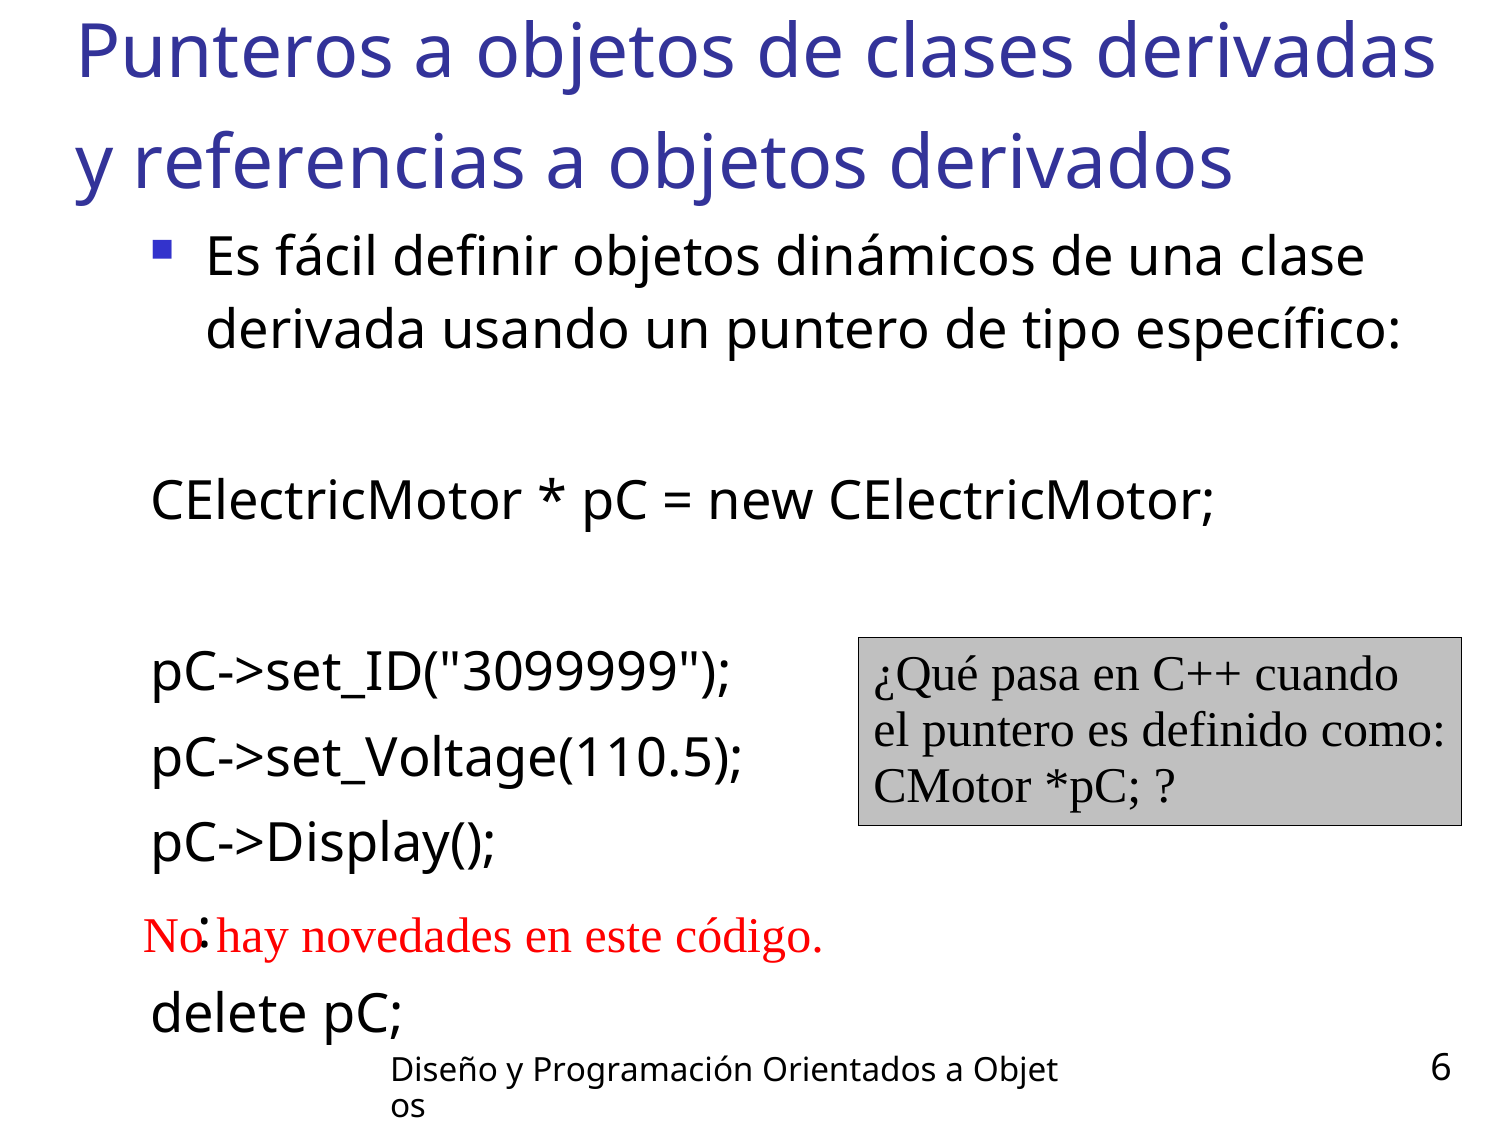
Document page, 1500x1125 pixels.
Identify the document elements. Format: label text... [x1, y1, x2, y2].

title Punteros a objetos de clases derivadas y referencias a objetos derivados [75, 13, 1466, 186]
list Es fácil definir objetos dinámicos de una clase derivada usando un puntero de tipo específico: CElectricMotor * pC = new CElectricMotor; pC->set_ID("3099999"); pC->set_Voltage(110.5); pC->Display(); : delete pC; [150, 217, 1462, 1043]
text_box ¿Qué pasa en C++ cuando el puntero es definido como: CMotor *pC; ? [858, 637, 1462, 826]
text_box No hay novedades en este código. [128, 900, 938, 976]
